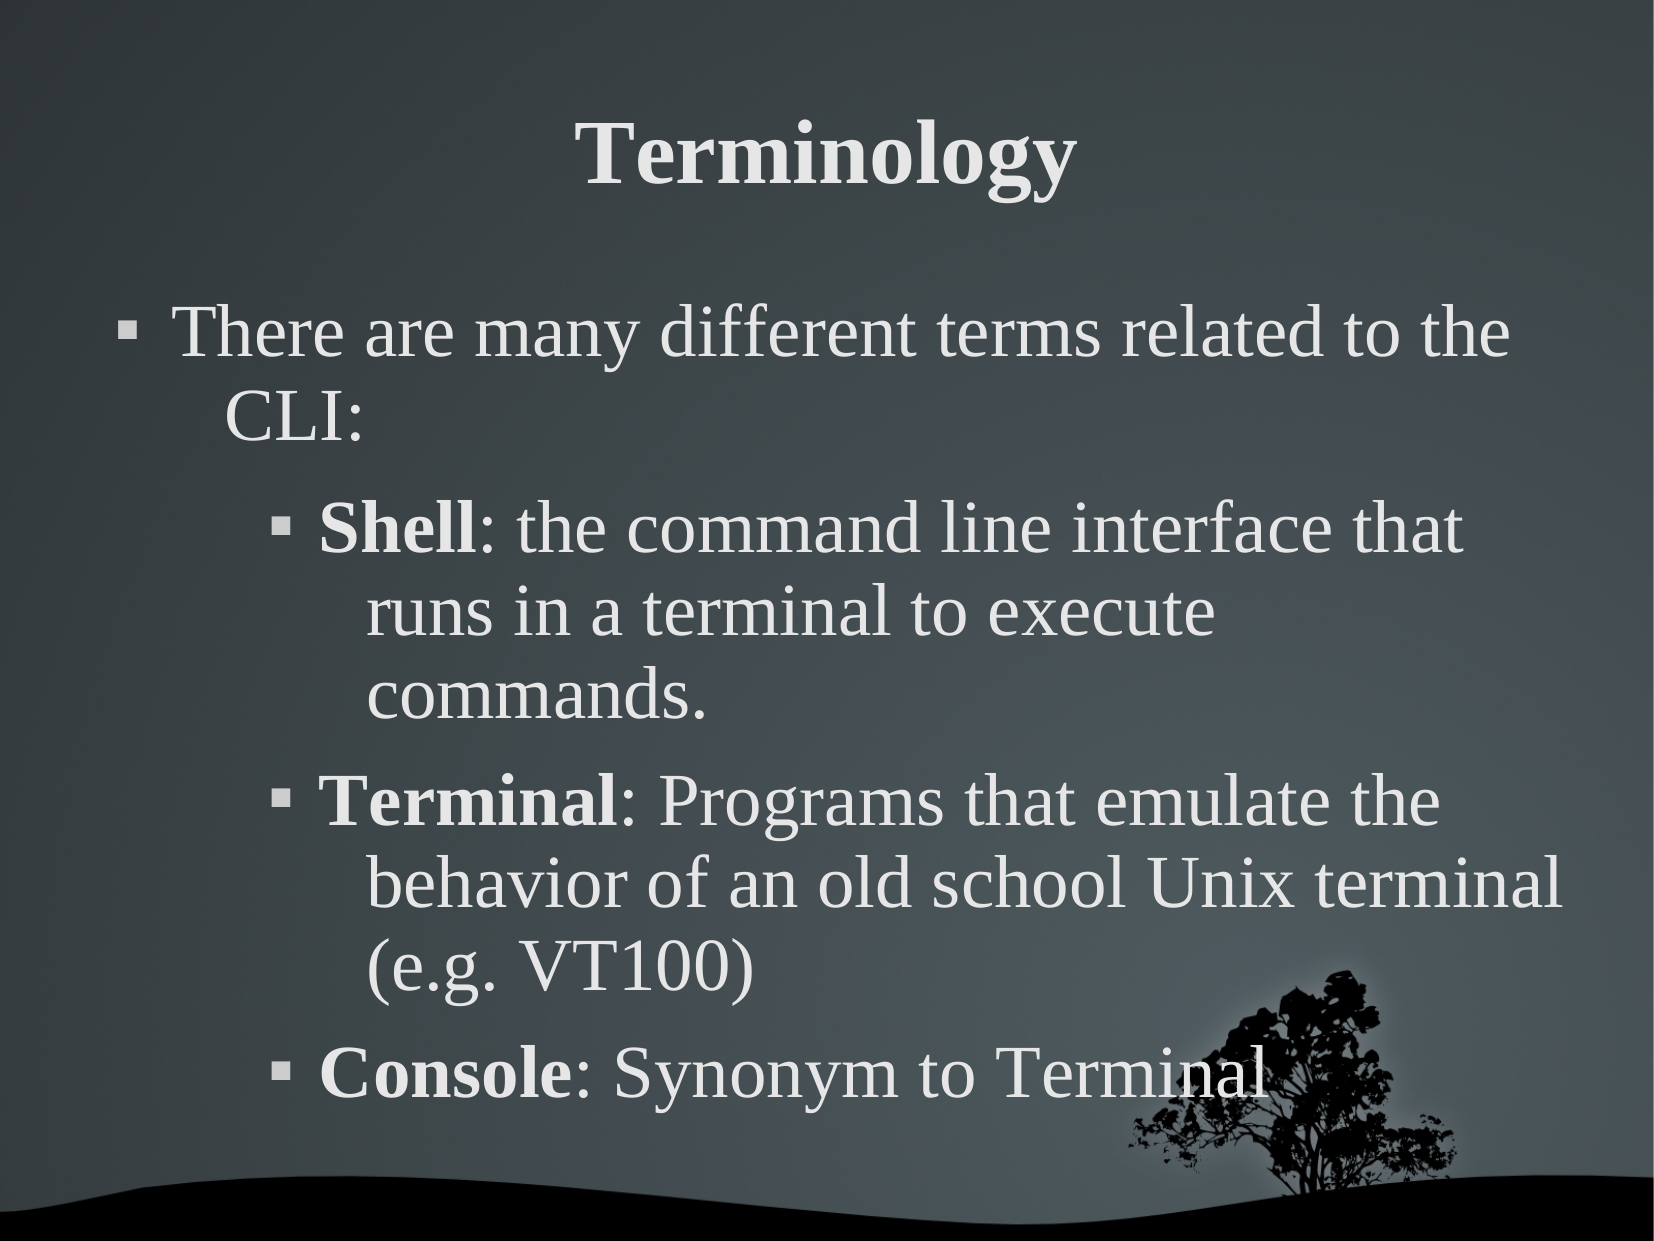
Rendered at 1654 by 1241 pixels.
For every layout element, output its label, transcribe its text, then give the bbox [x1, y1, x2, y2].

picture [0, 0, 1654, 1241]
list There are many different terms related to the CLI: Shell: the command line interface that runs in a terminal to execute commands. Terminal: Programs that emulate the behavior of an old school Unix terminal (e.g. VT100) Console: Synonym to Terminal [82, 290, 1571, 1114]
title Terminology [82, 49, 1571, 257]
